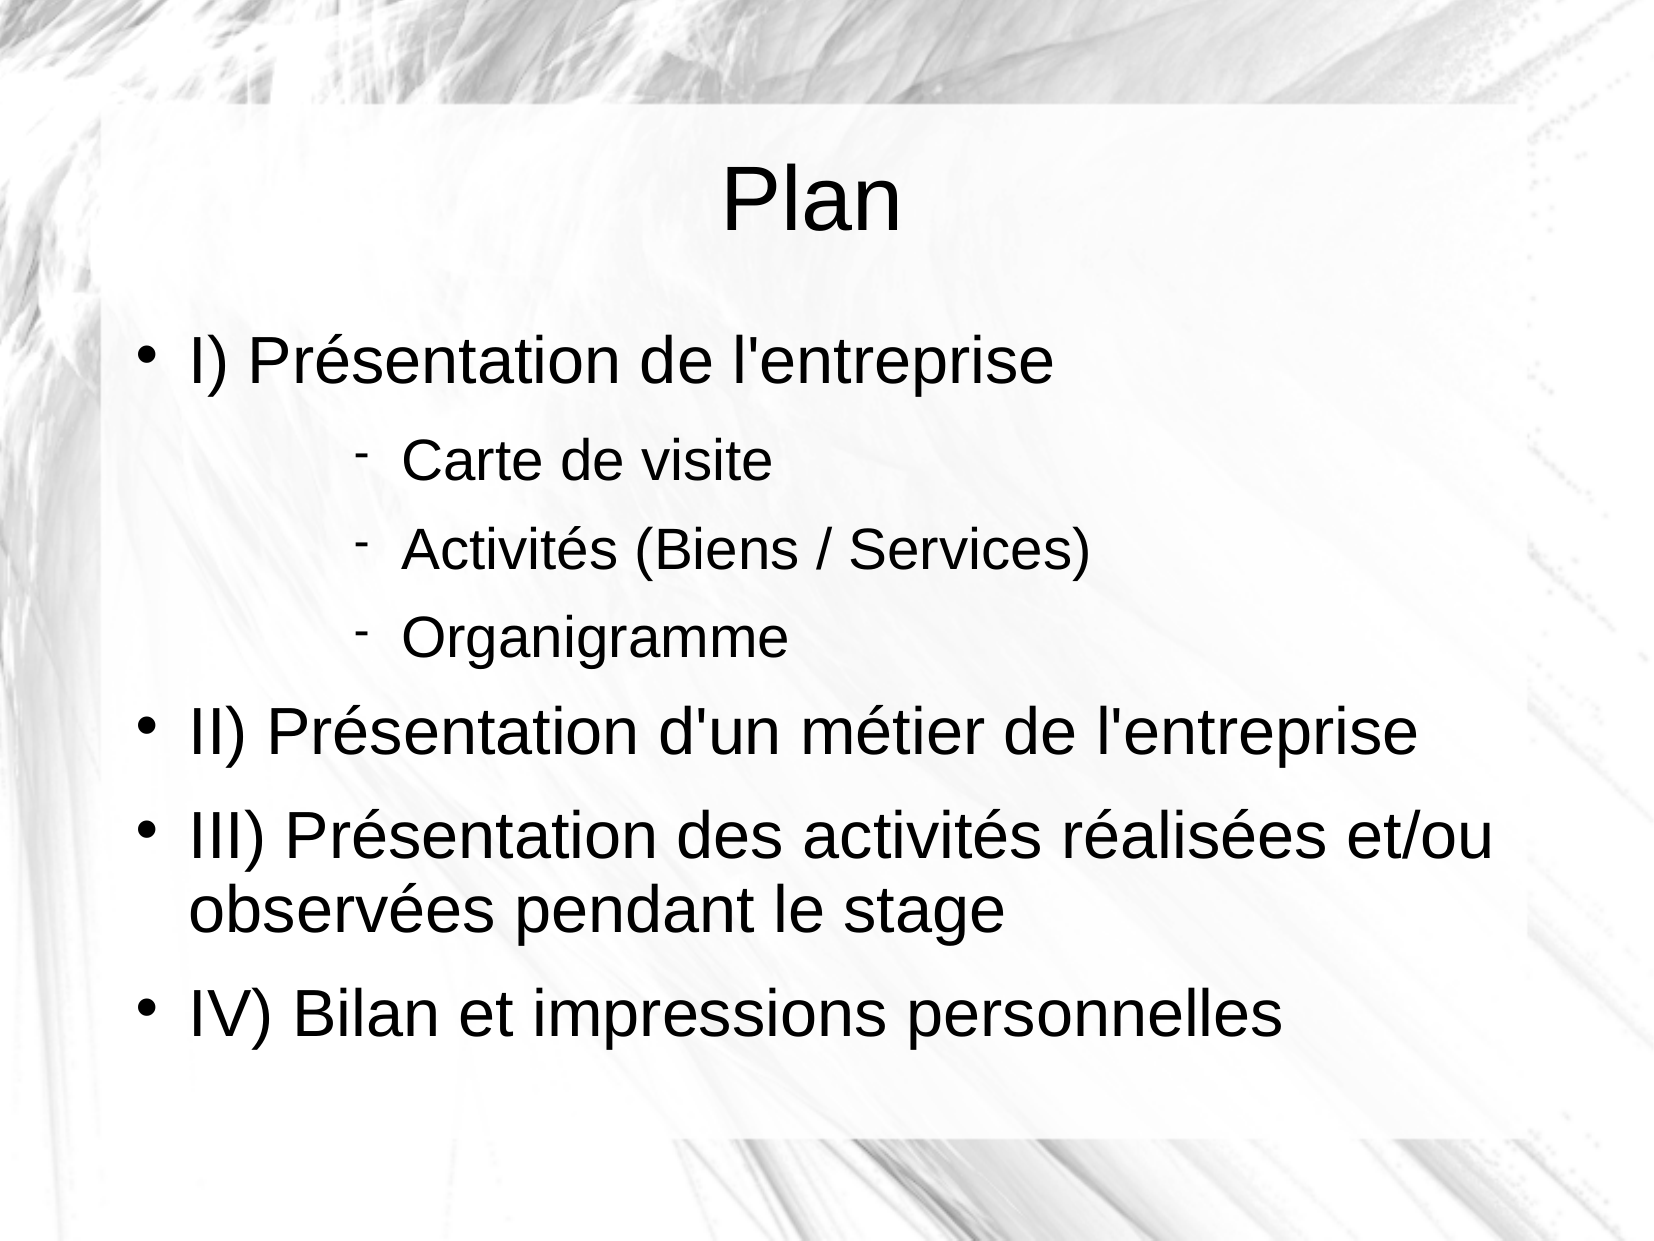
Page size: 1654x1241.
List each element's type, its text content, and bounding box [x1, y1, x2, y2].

text_box I) Présentation de l'entreprise Carte de visite Activités (Biens / Services) Organigramme II) Présentation d'un métier de l'entreprise III) Présentation des activités réalisées et/ou observées pendant le stage IV) Bilan et impressions personnelles [118, 319, 1571, 1040]
picture [0, 0, 1654, 1241]
text_box Plan [118, 112, 1506, 281]
